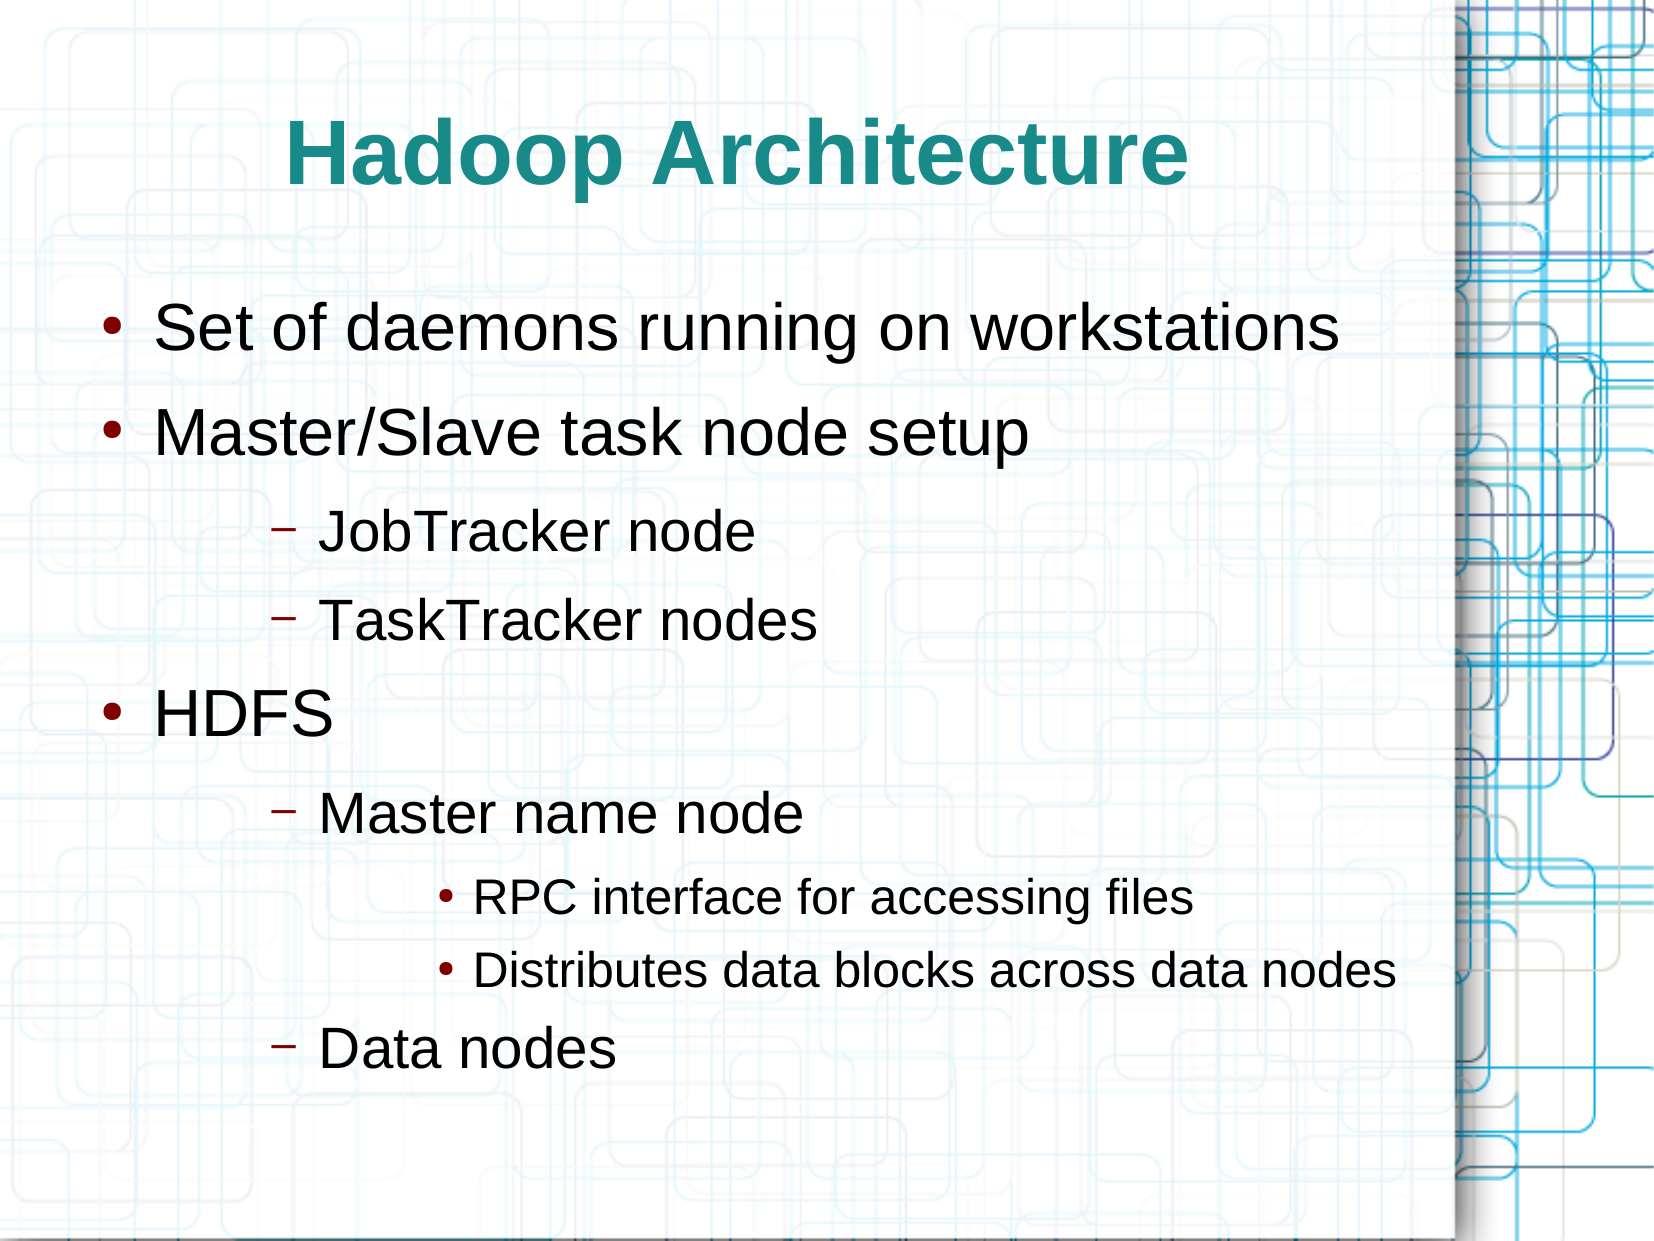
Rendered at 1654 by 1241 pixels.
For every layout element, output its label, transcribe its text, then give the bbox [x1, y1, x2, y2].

picture [0, 0, 1654, 1241]
title Hadoop Architecture [59, 56, 1418, 250]
list Set of daemons running on workstations Master/Slave task node setup JobTracker node TaskTracker nodes HDFS Master name node RPC interface for accessing files Distributes data blocks across data nodes Data nodes [82, 290, 1418, 1094]
